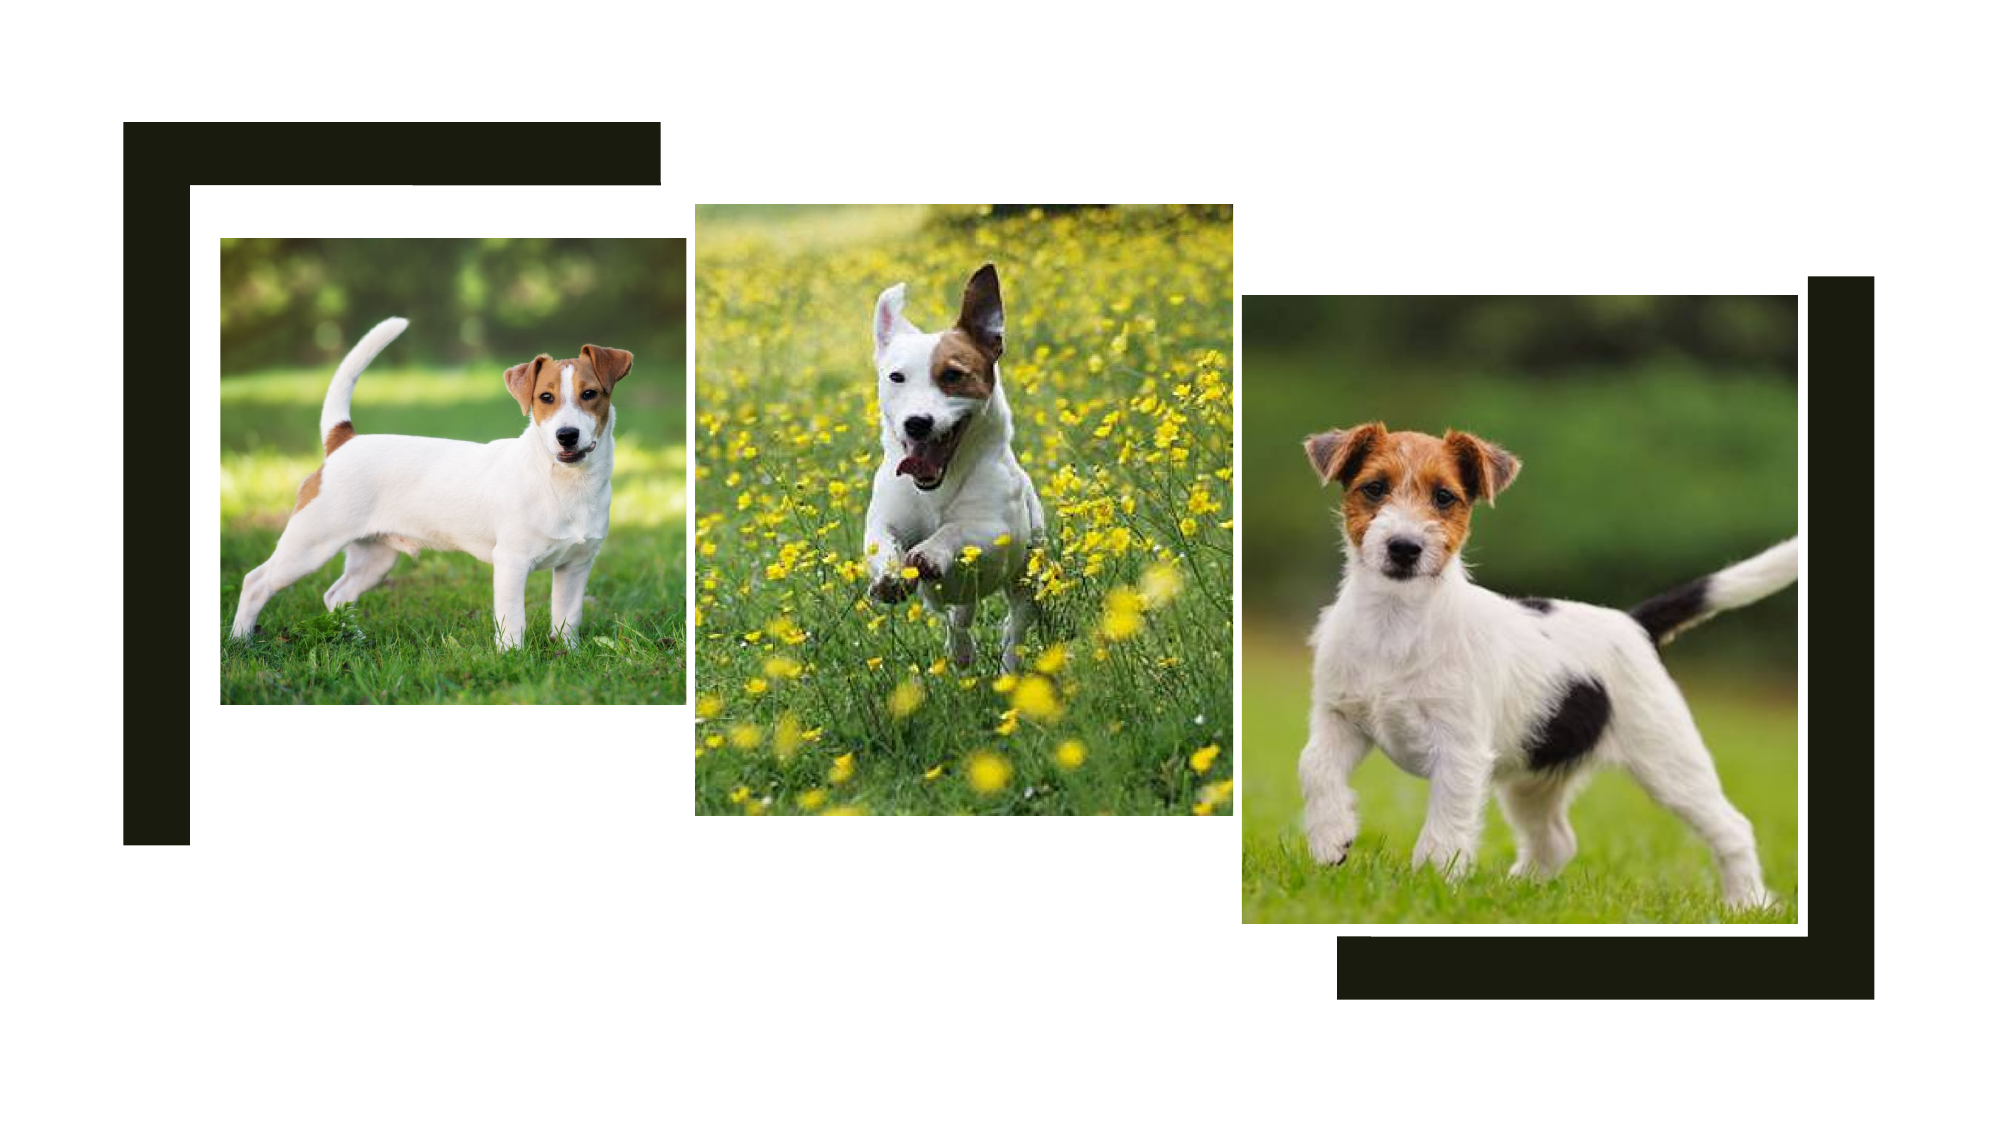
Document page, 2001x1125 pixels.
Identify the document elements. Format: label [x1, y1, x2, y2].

picture [1241, 295, 1798, 924]
picture [695, 204, 1234, 816]
picture [220, 238, 687, 705]
